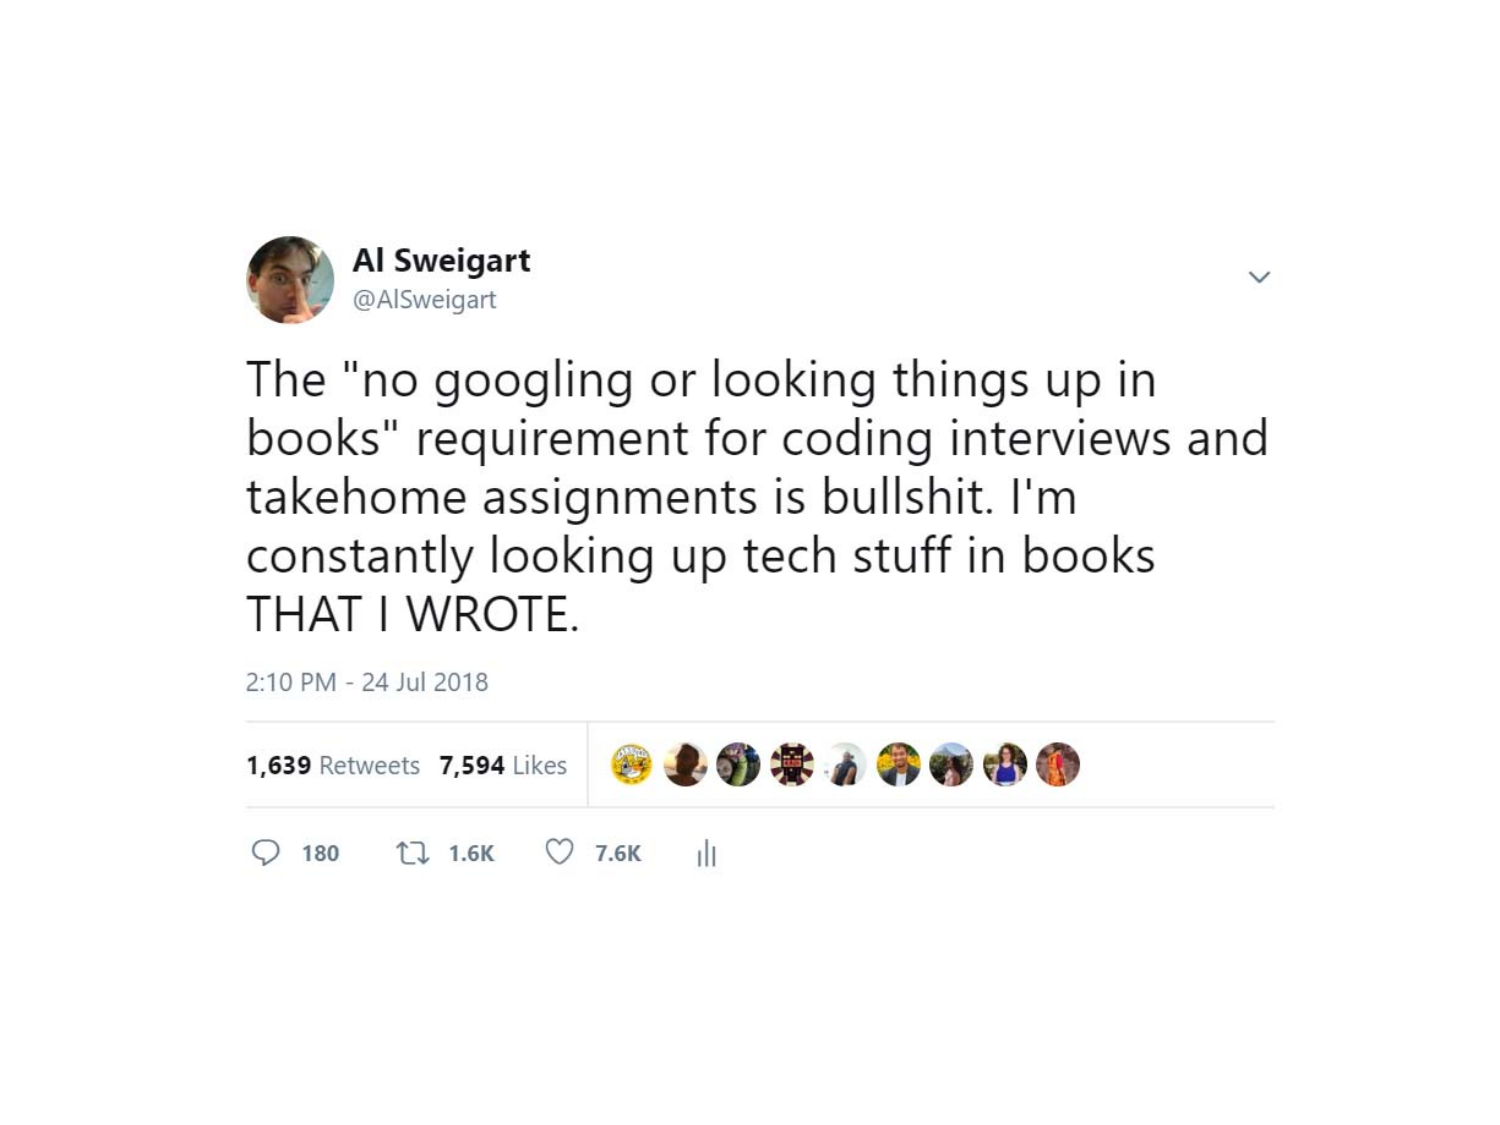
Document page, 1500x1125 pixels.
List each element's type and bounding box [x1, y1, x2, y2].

picture [185, 191, 1336, 916]
